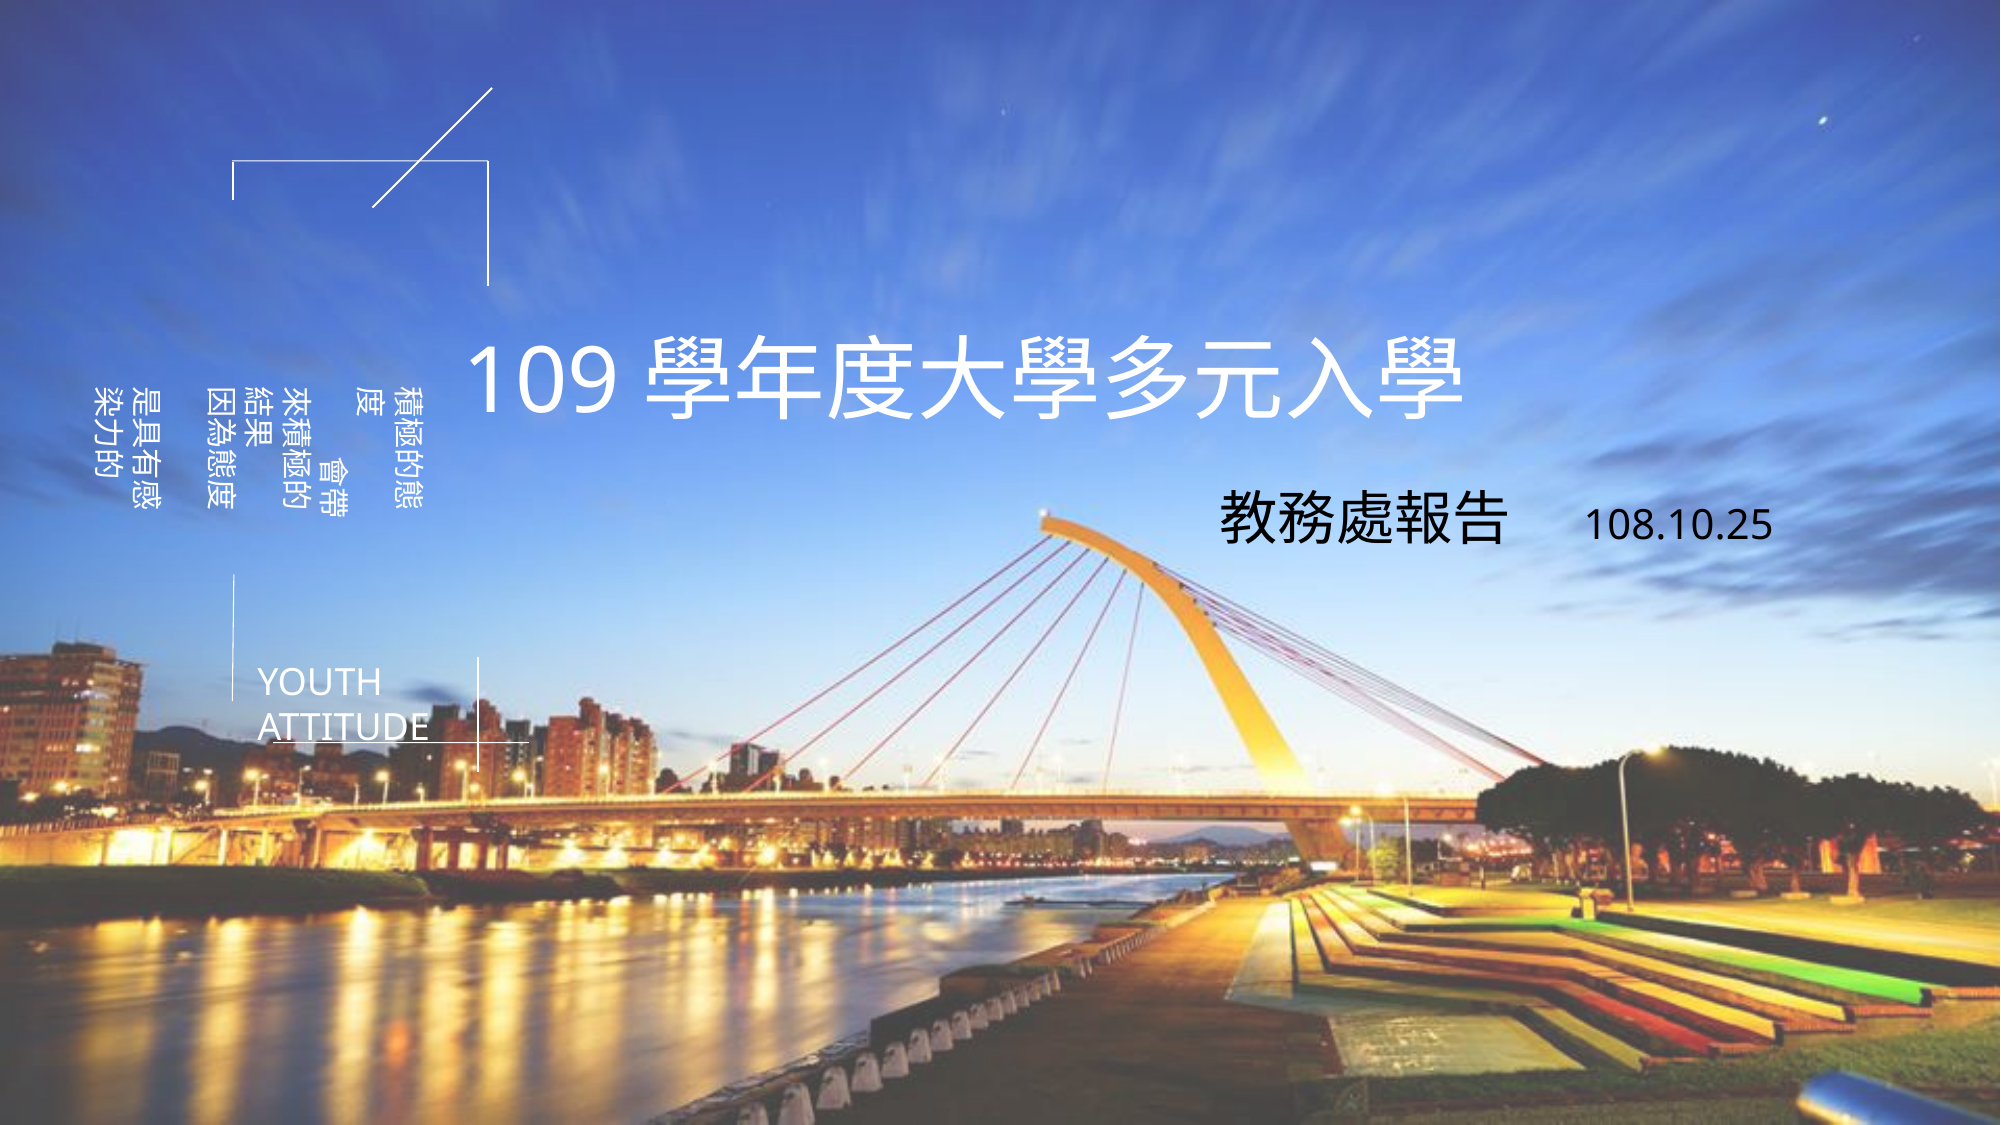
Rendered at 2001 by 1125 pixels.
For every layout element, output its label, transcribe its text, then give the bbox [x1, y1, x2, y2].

text_box YOUTH ATTITUDE [242, 650, 479, 756]
text_box 教務處報告 108.10.25 [1205, 473, 1789, 559]
text_box 109學年度大學多元入學 [372, 250, 1559, 440]
text_box 積極的態度 會帶來積極的結果 因為態度 是具有感染力的 [168, 285, 351, 639]
